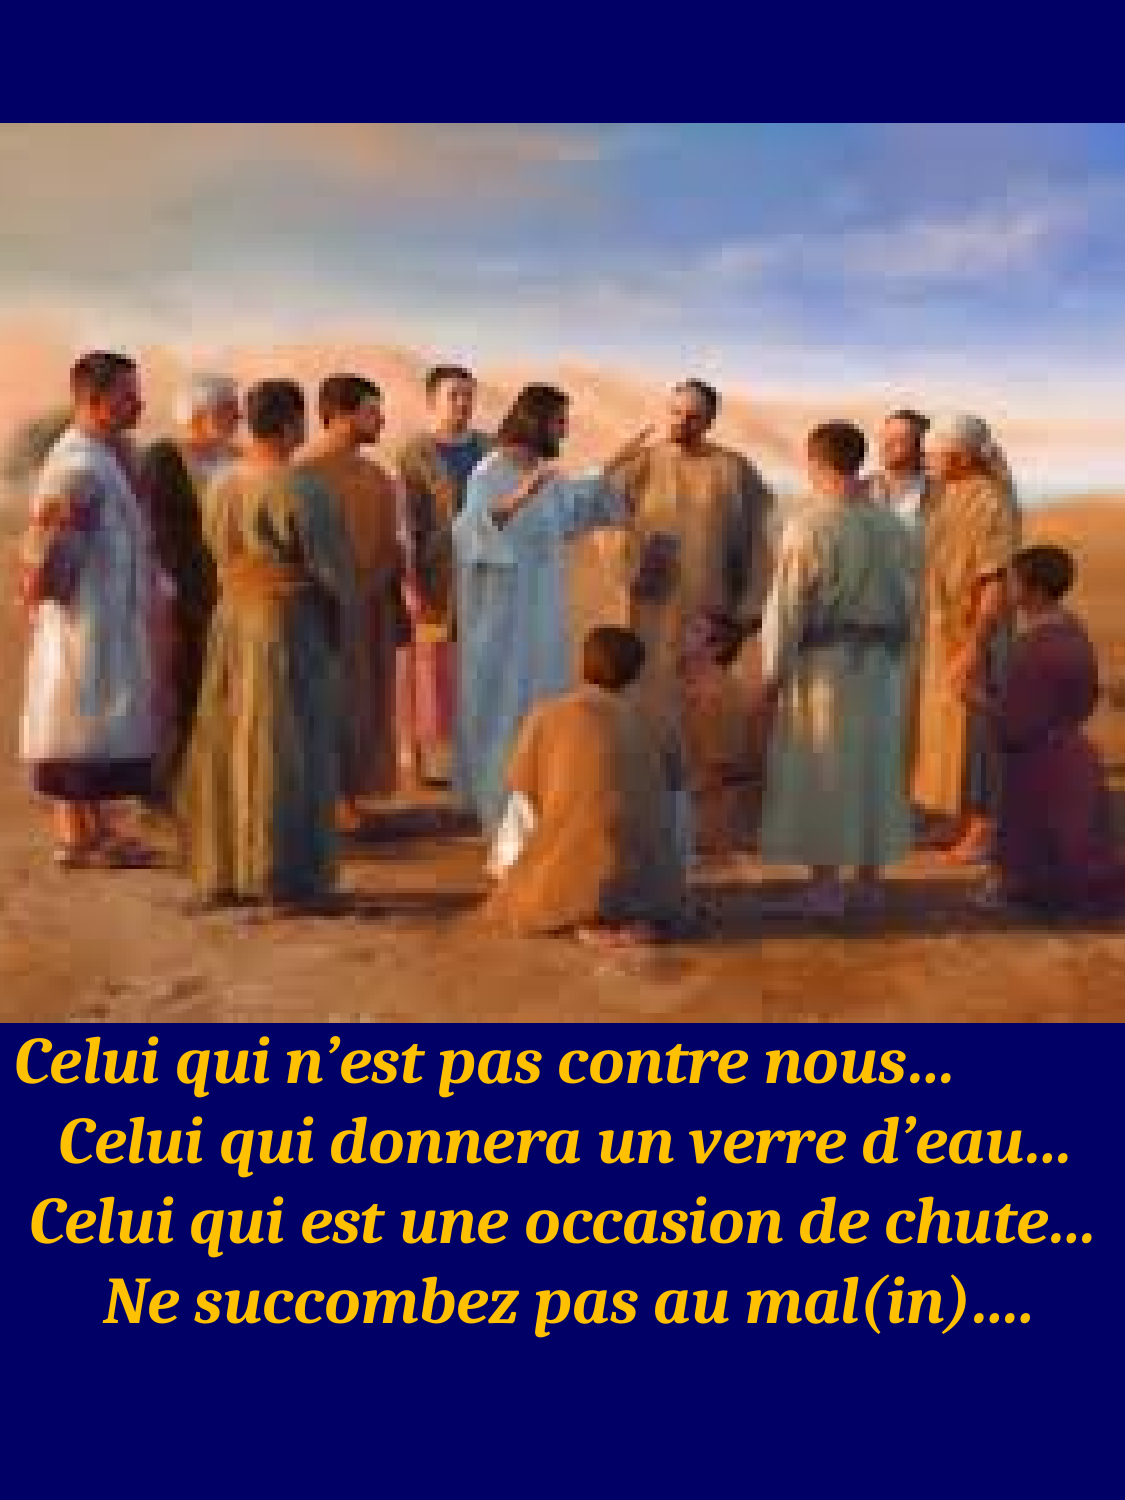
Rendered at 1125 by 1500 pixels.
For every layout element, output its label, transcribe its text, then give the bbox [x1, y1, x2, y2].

picture [0, 123, 1125, 1009]
text_box Celui qui n’est pas contre nous… Celui qui donnera un verre d’eau… Celui qui est une occasion de chute… Ne succombez pas au mal(in)…. [0, 1009, 1125, 1345]
